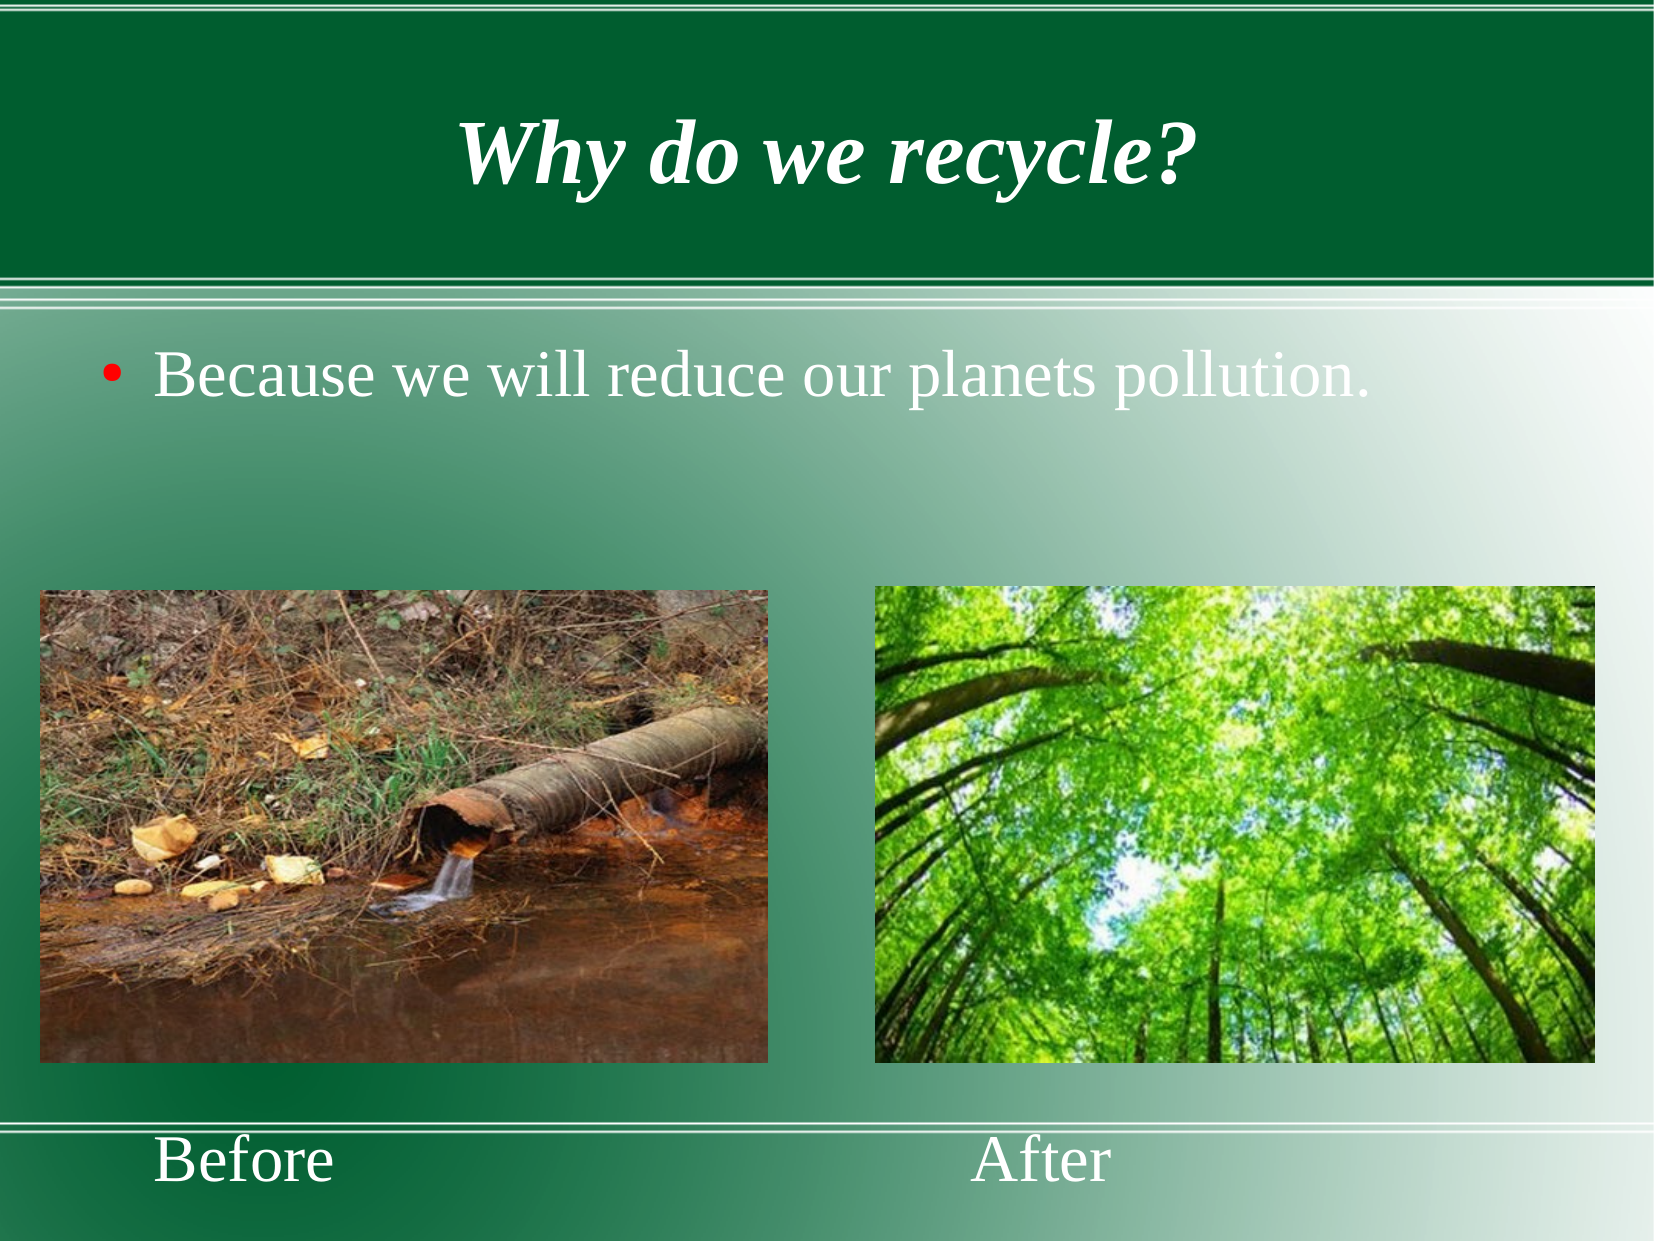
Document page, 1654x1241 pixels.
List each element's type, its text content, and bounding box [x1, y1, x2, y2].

picture [0, 0, 1654, 1241]
list Because we will reduce our planets pollution. [82, 337, 1571, 1052]
list Before After [82, 1122, 1571, 1197]
title Why do we recycle? [82, 56, 1571, 250]
